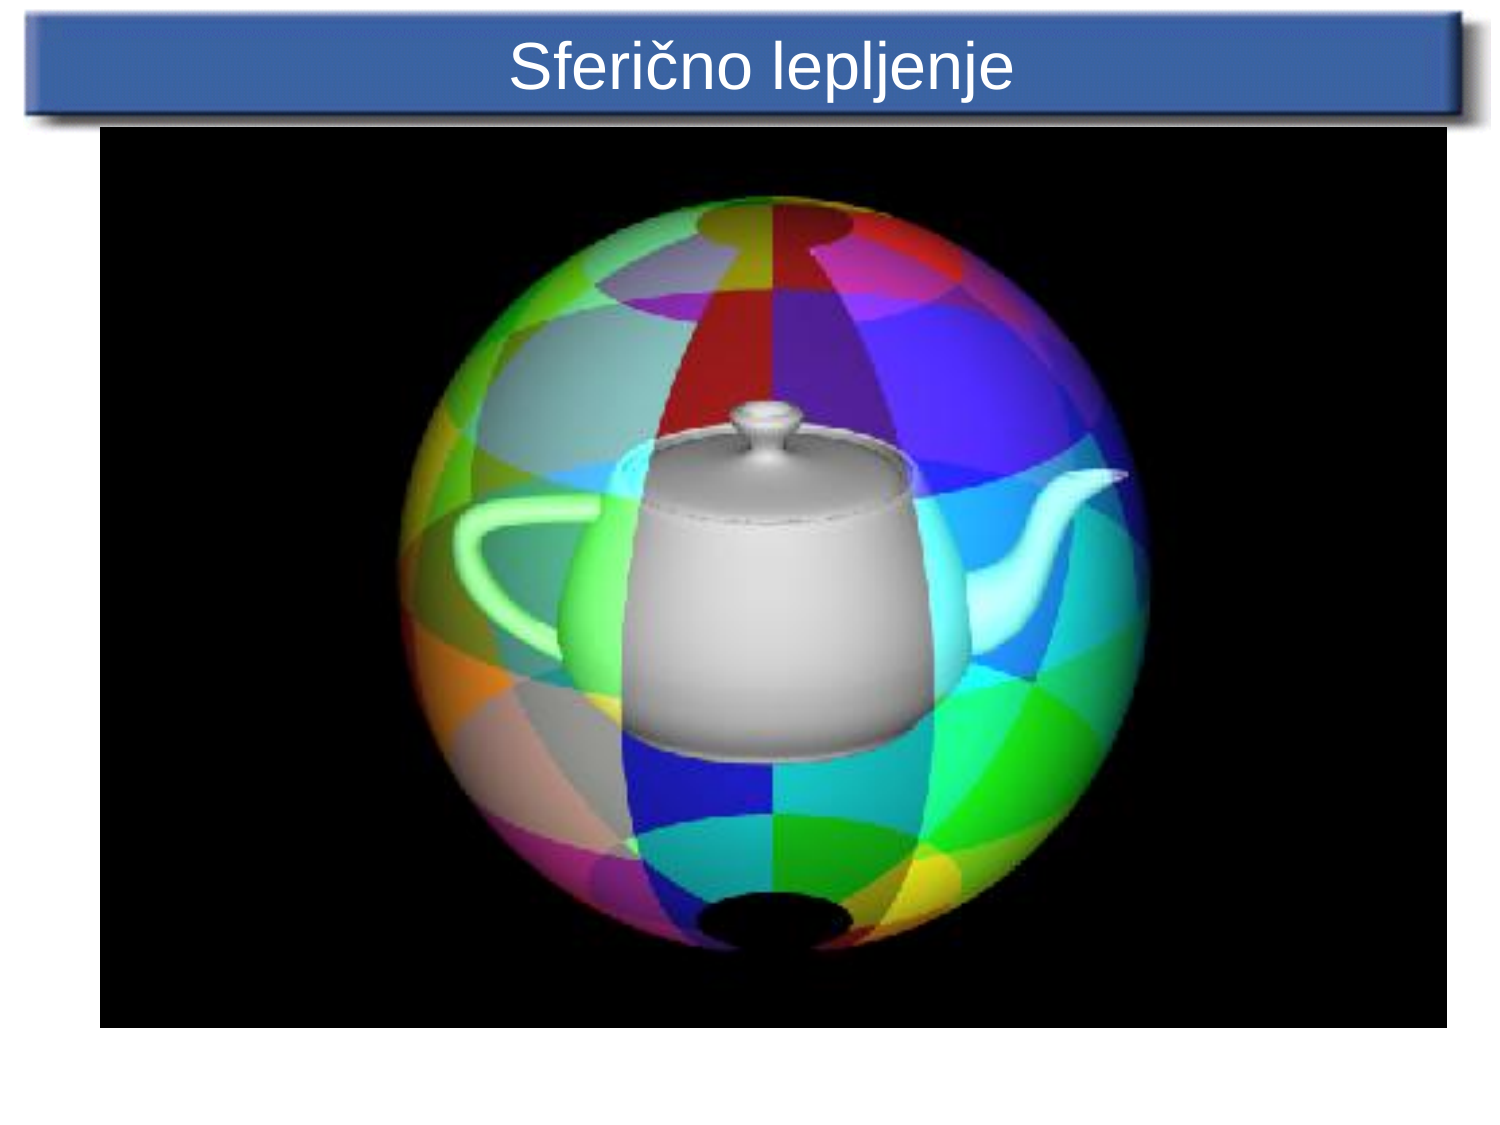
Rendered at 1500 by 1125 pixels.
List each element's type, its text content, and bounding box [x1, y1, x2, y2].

picture [23, 8, 1491, 1028]
title Sferično lepljenje [24, 0, 1500, 126]
